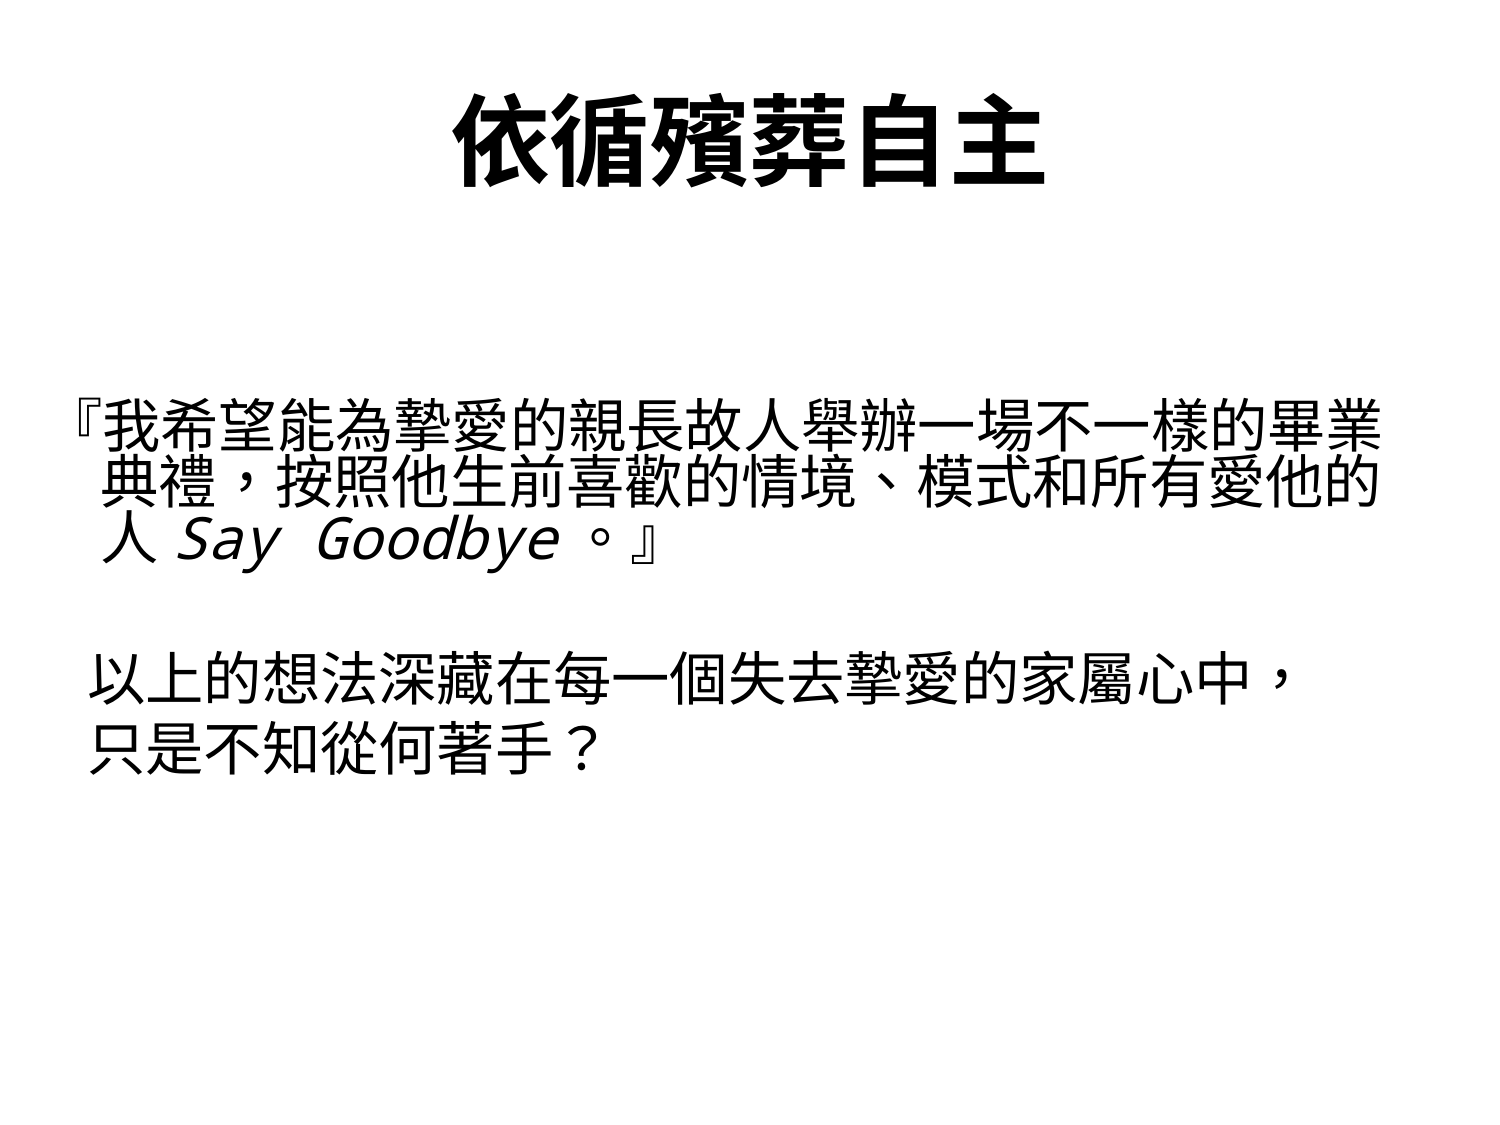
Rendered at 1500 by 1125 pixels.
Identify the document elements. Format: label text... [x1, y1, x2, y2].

title 依循殯葬自主 [75, 45, 1426, 220]
list 『我希望能為摯愛的親長故人舉辦一場不一樣的畢業典禮，按照他生前喜歡的情境、模式和所有愛他的人Say Goodbye。』 以上的想法深藏在每一個失去摯愛的家屬心中， 只是不知從何著手？ [29, 220, 1441, 964]
